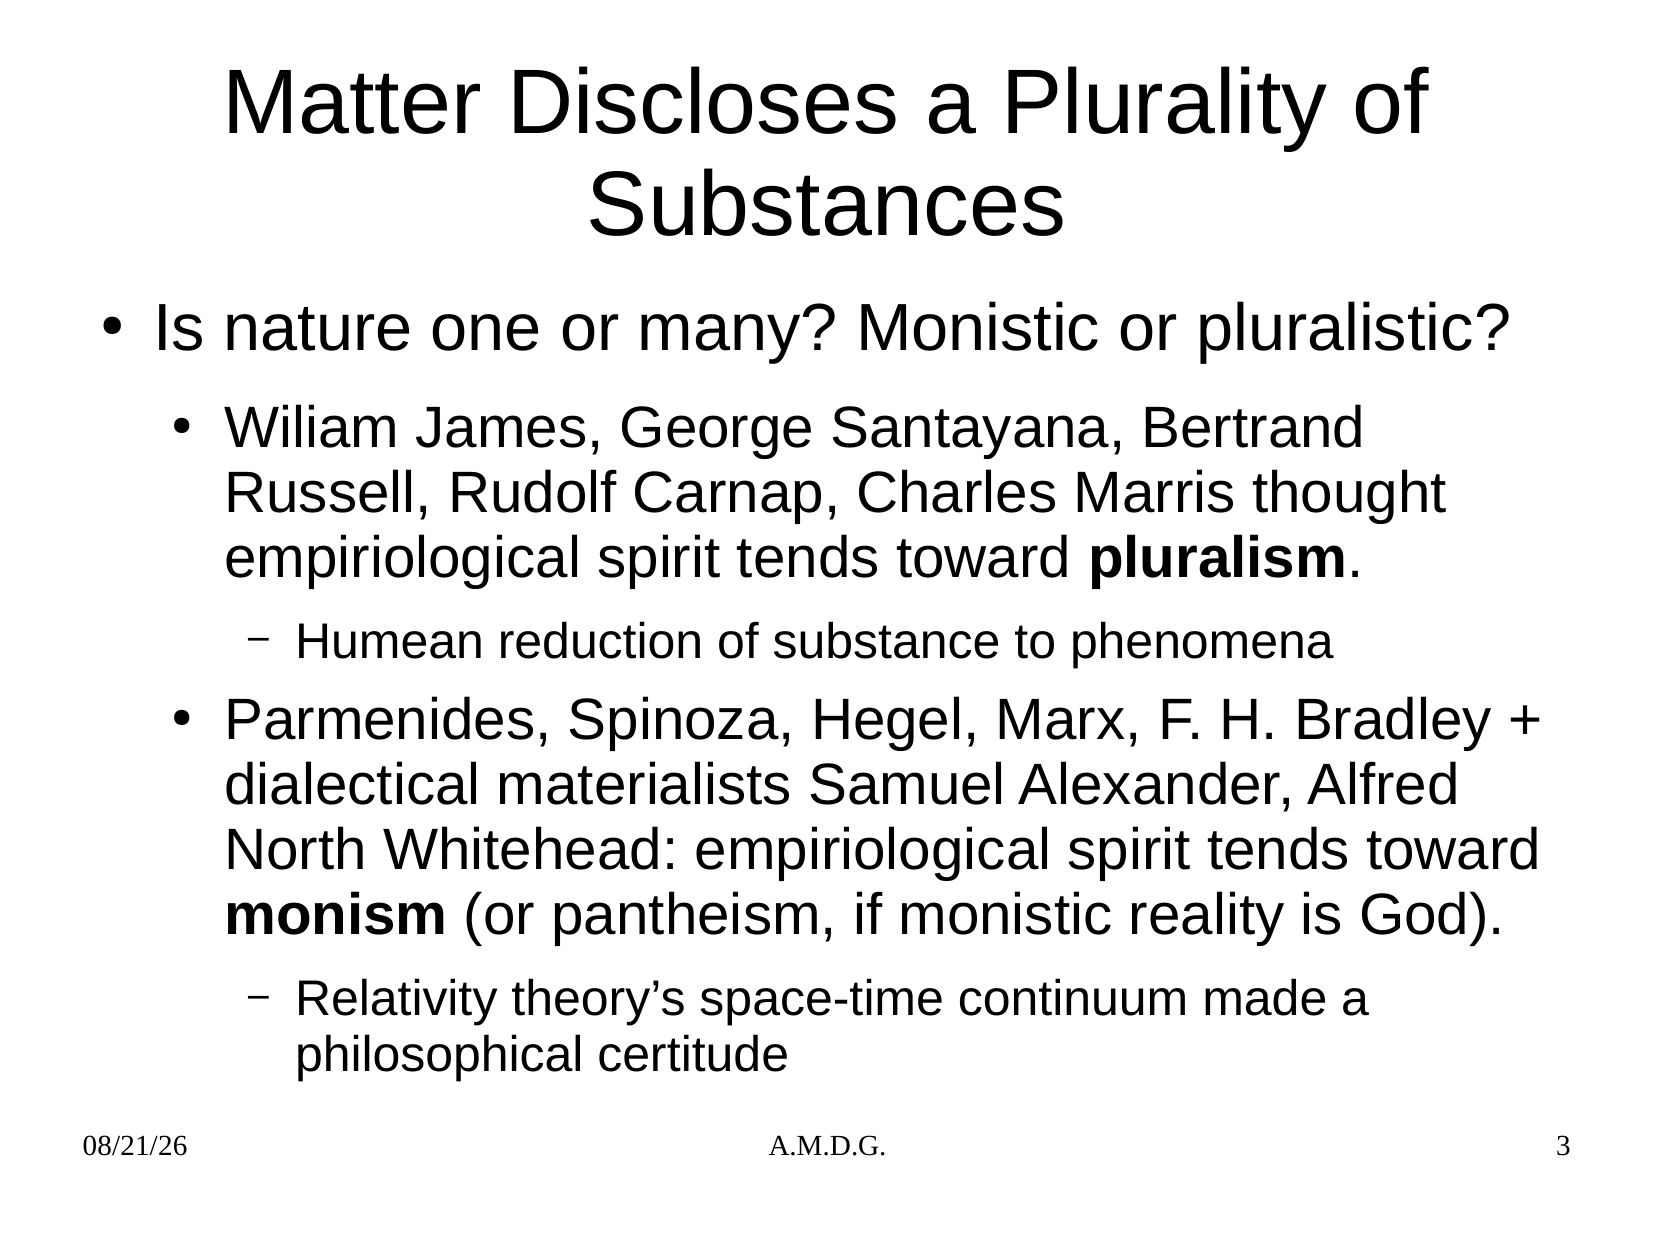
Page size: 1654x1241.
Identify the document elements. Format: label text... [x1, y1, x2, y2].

list Is nature one or many? Monistic or pluralistic? Wiliam James, George Santayana, Bertrand Russell, Rudolf Carnap, Charles Marris thought empiriological spirit tends toward pluralism. Humean reduction of substance to phenomena Parmenides, Spinoza, Hegel, Marx, F. H. Bradley + dialectical materialists Samuel Alexander, Alfred North Whitehead: empiriological spirit tends toward monism (or pantheism, if monistic reality is God). Relativity theory’s space-time continuum made a philosophical certitude [82, 290, 1571, 1109]
title Matter Discloses a Plurality of Substances [82, 49, 1571, 257]
